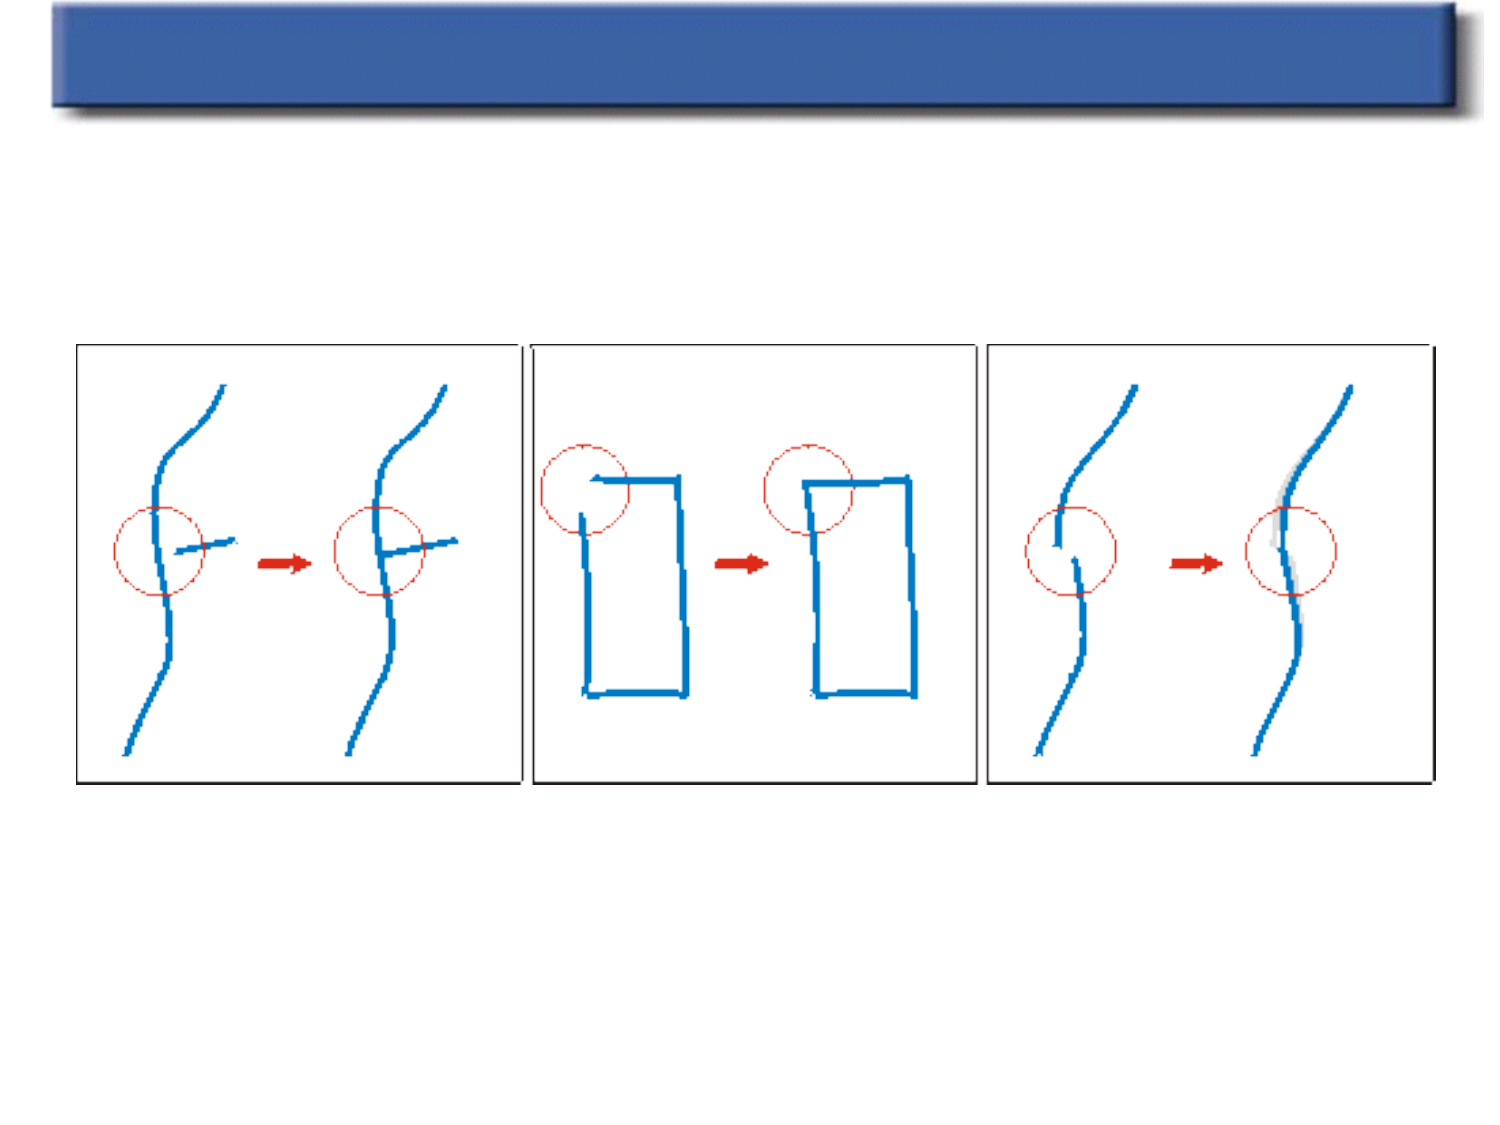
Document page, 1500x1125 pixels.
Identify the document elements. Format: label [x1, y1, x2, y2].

picture [76, 344, 1436, 785]
picture [50, 0, 1484, 127]
